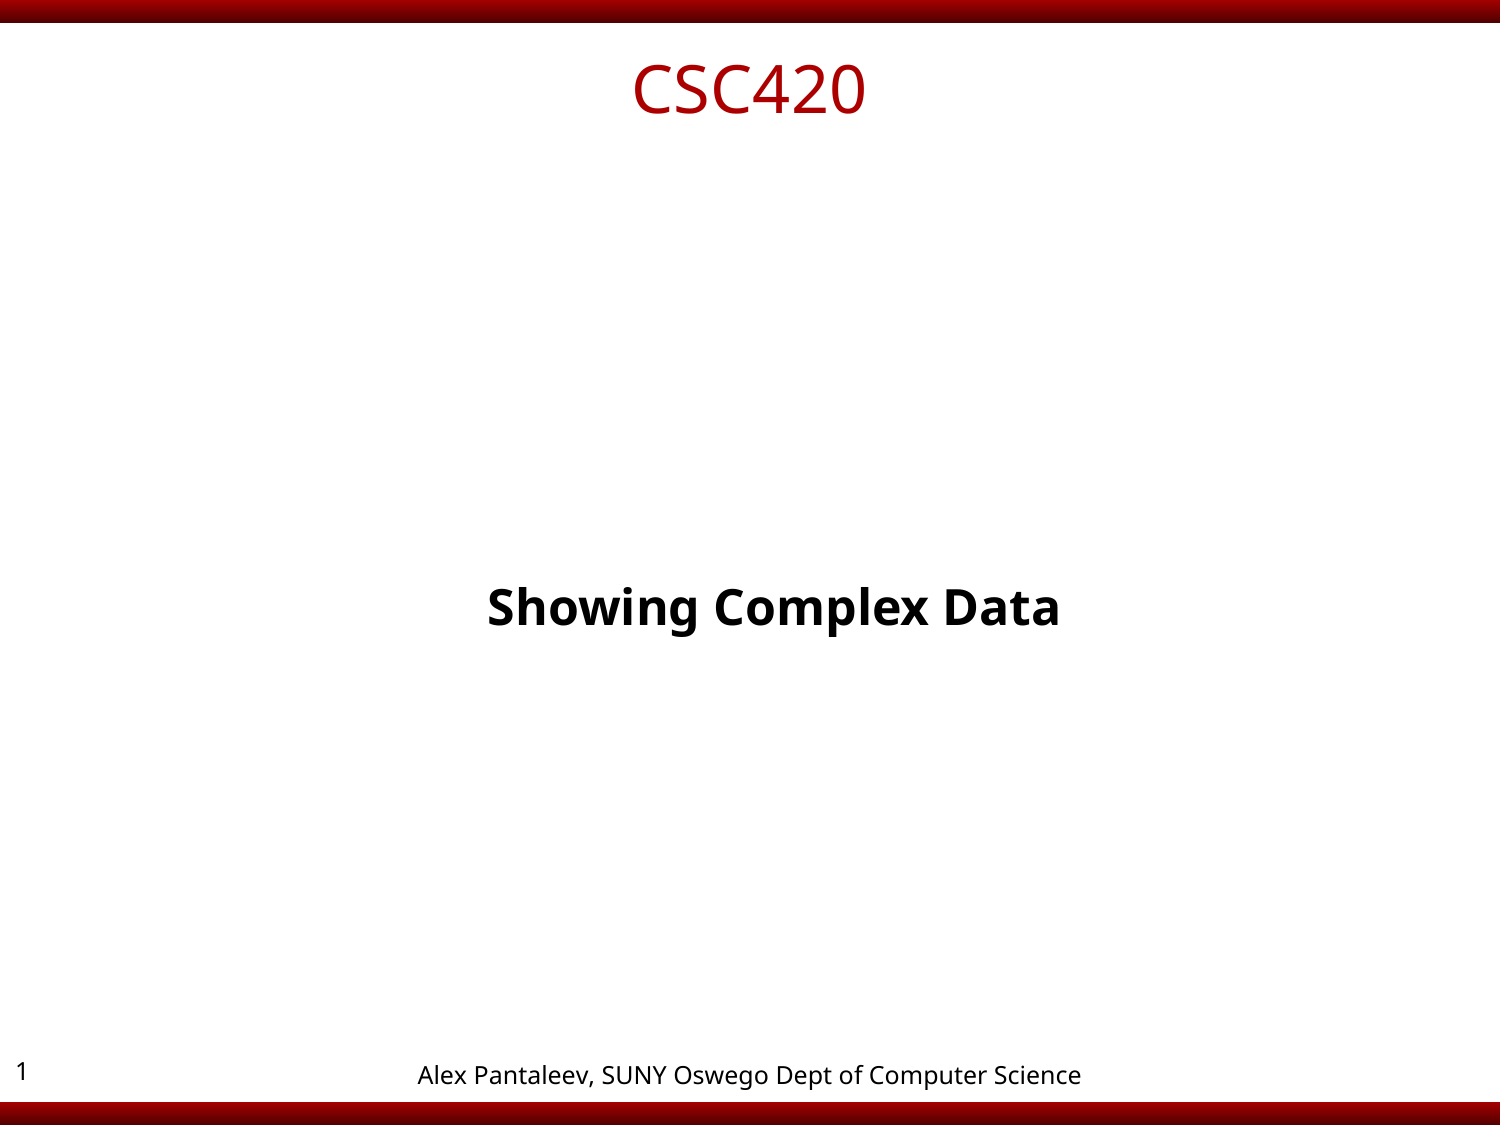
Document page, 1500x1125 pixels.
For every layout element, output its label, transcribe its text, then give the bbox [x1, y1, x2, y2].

title CSC420 [0, 24, 1500, 150]
subtitle Showing Complex Data [0, 149, 1476, 1063]
